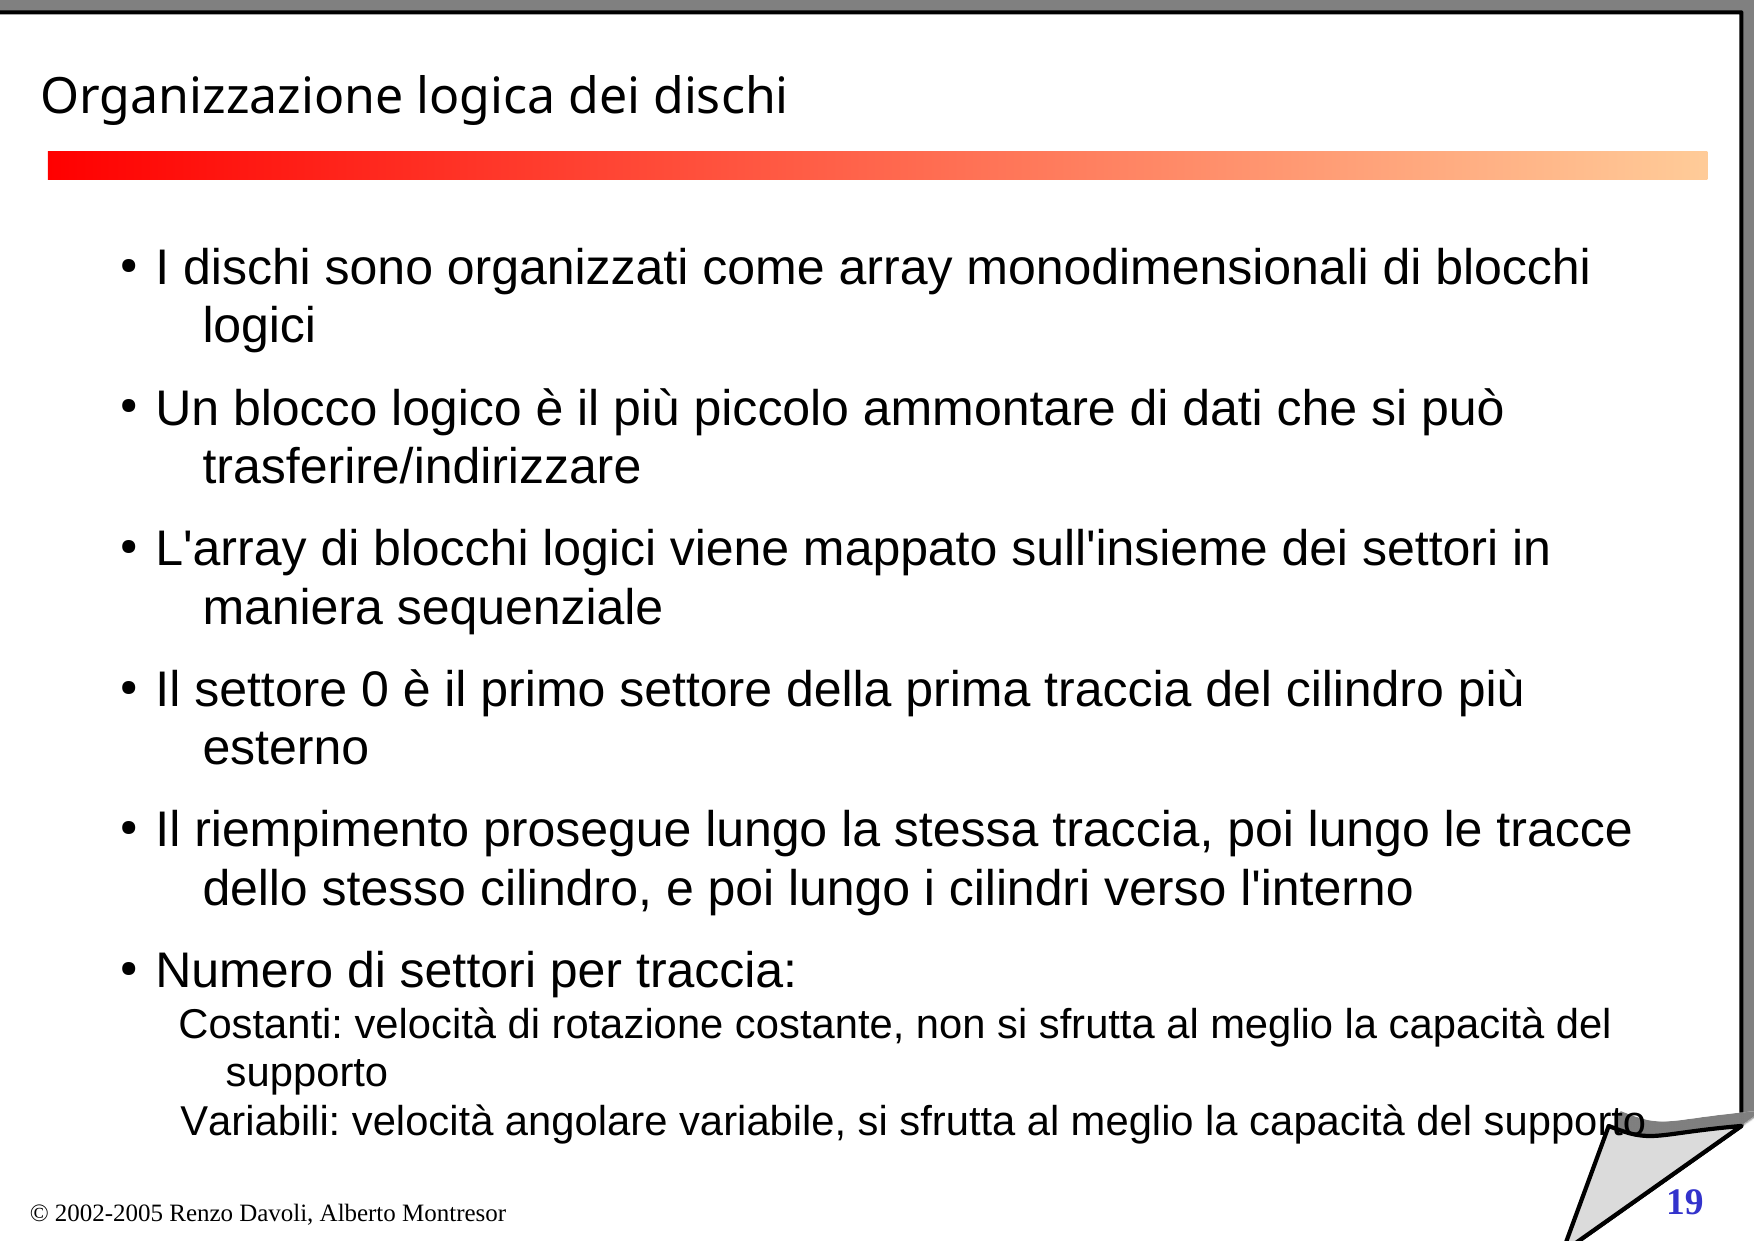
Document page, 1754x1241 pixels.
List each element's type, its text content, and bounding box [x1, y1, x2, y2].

title Organizzazione logica dei dischi [40, 49, 1714, 144]
text_box I dischi sono organizzati come array monodimensionali di blocchi logici Un blocco logico è il più piccolo ammontare di dati che si può trasferire/indirizzare L'array di blocchi logici viene mappato sull'insieme dei settori in maniera sequenziale Il settore 0 è il primo settore della prima traccia del cilindro più esterno Il riempimento prosegue lungo la stessa traccia, poi lungo le tracce dello stesso cilindro, e poi lungo i cilindri verso l'interno Numero di settori per traccia: Costanti: velocità di rotazione costante, non si sfrutta al meglio la capacità del supporto Variabili: velocità angolare variabile, si sfrutta al meglio la capacità del supporto [118, 236, 1654, 1171]
